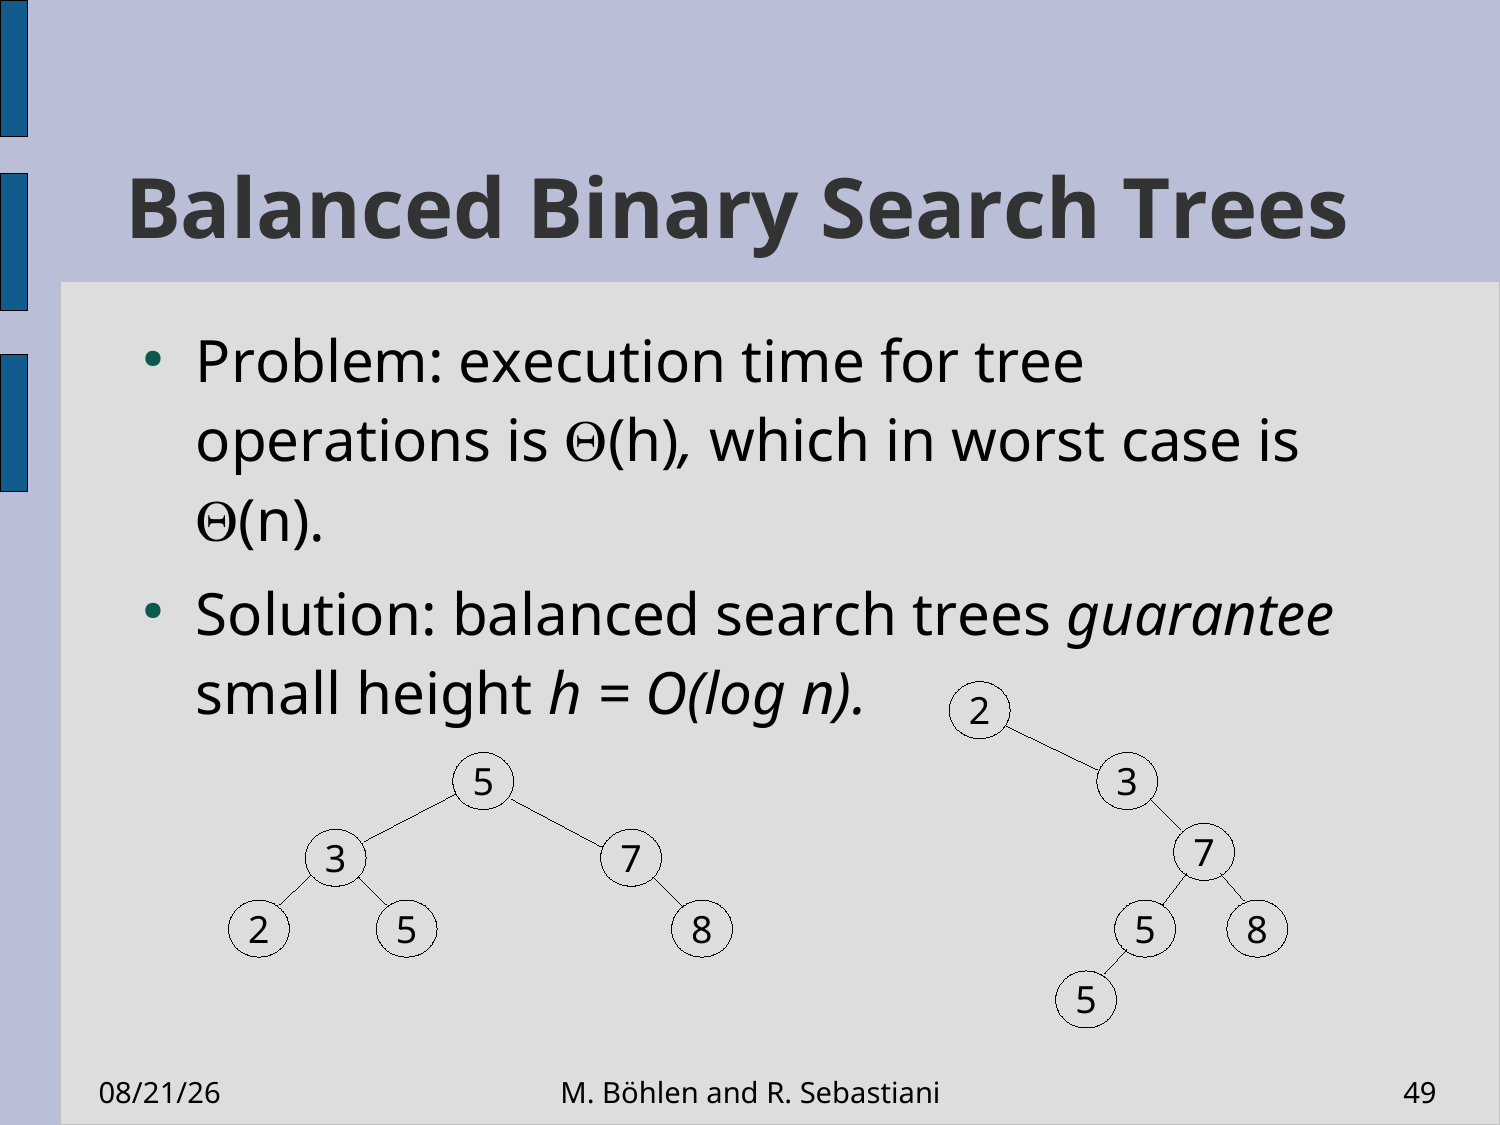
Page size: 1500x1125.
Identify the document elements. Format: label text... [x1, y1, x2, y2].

text_box 8 [671, 900, 733, 958]
text_box 5 [376, 900, 438, 958]
text_box 5 [1114, 900, 1176, 958]
text_box 5 [452, 752, 514, 810]
text_box 2 [949, 681, 1011, 739]
text_box 8 [1226, 900, 1288, 958]
text_box 7 [1173, 823, 1235, 881]
text_box 3 [1096, 752, 1158, 810]
title Balanced Binary Search Trees [110, 67, 1392, 271]
list Problem: execution time for tree operations is (h), which in worst case is (n). Solution: balanced search trees guarantee small height h = O(log n). [110, 312, 1392, 1037]
text_box 5 [1055, 970, 1117, 1028]
text_box 3 [305, 829, 367, 887]
text_box 7 [600, 829, 662, 887]
text_box 2 [228, 900, 290, 958]
